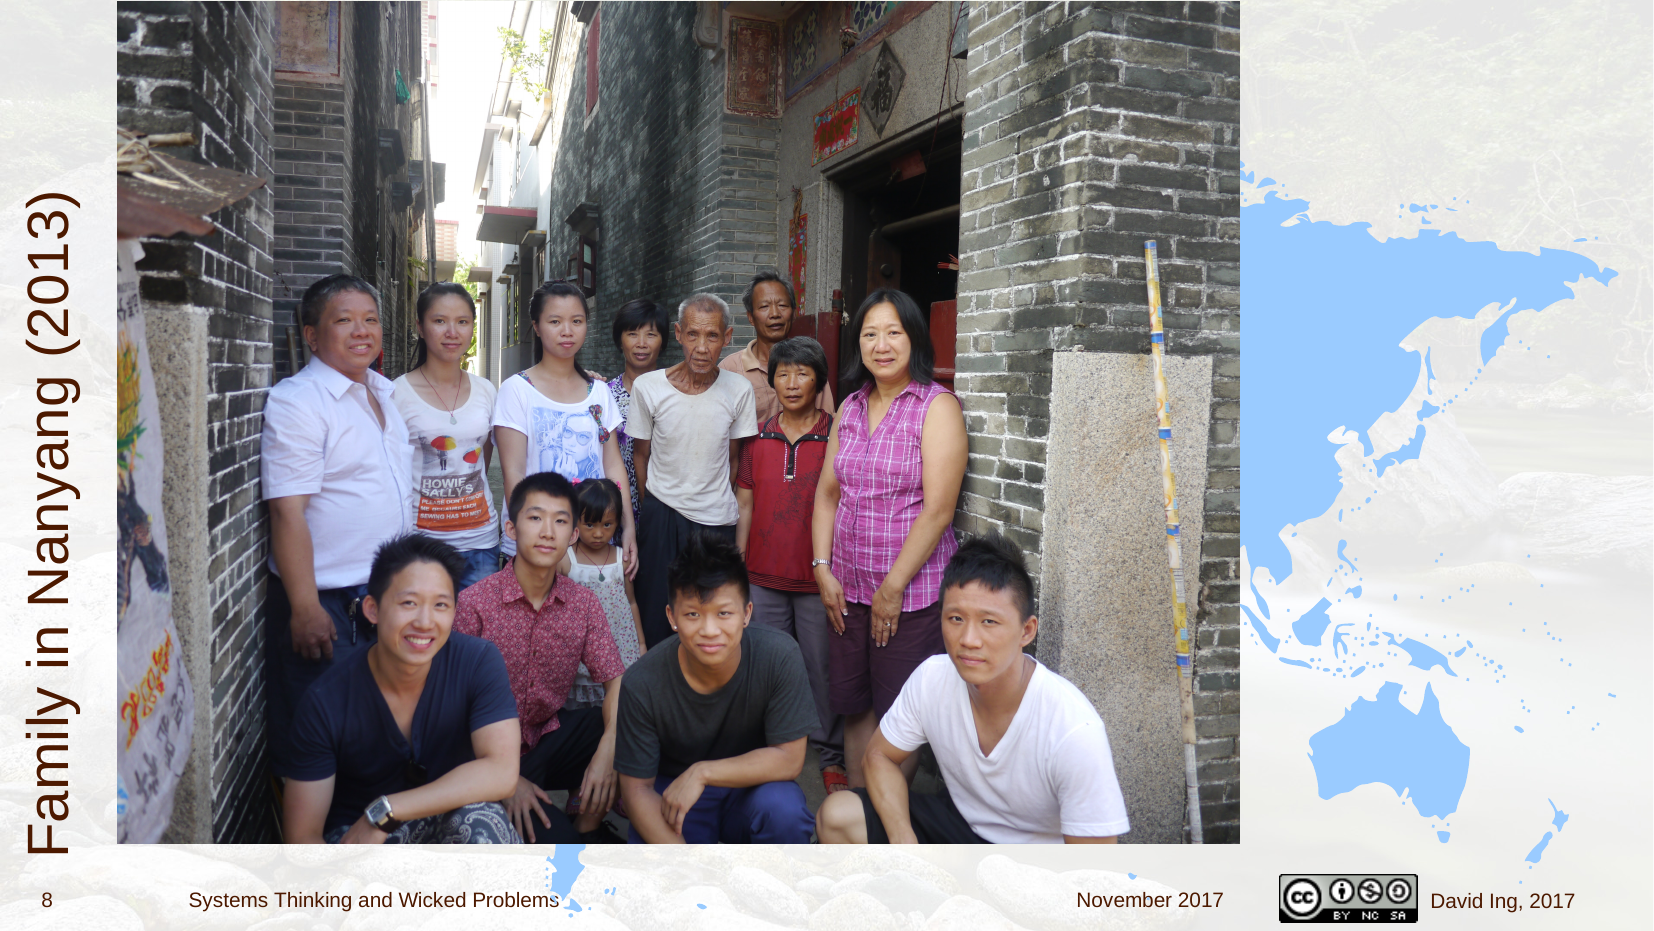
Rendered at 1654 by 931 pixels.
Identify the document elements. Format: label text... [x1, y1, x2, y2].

title Family in Nanyang (2013) [22, 53, 176, 859]
picture [0, 0, 1654, 931]
